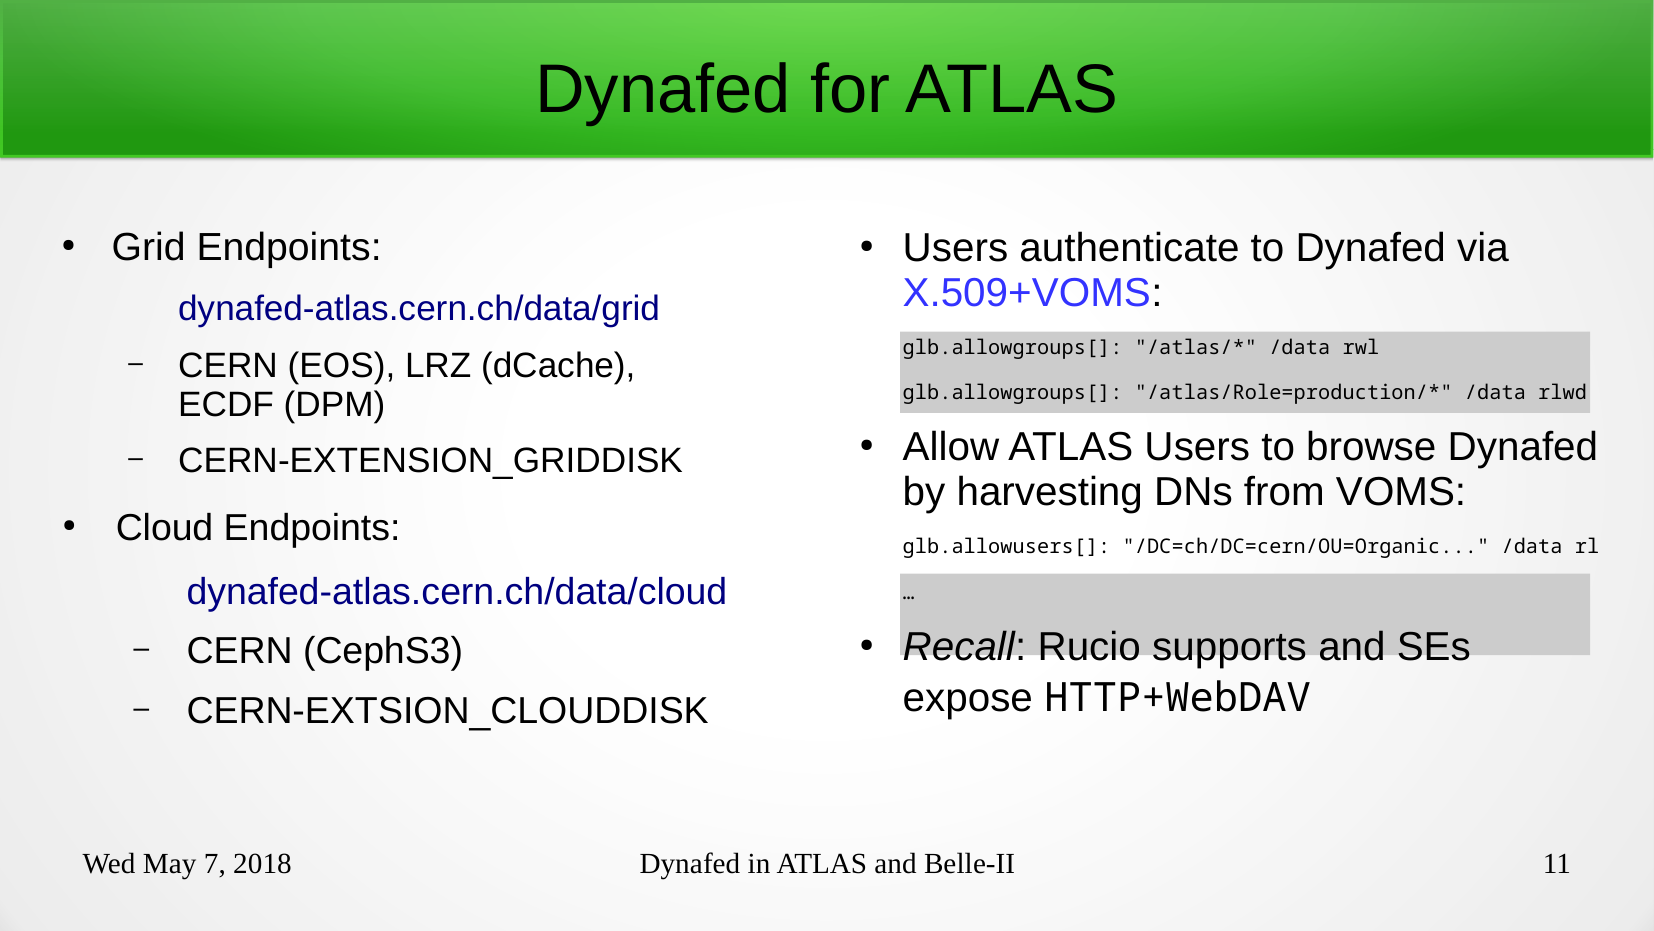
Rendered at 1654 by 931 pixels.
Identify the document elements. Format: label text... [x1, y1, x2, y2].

list Cloud Endpoints: dynafed-atlas.cern.ch/data/cloud CERN (CephS3) CERN-EXTSION_CLOUDDISK [45, 506, 809, 764]
list Users authenticate to Dynafed via X.509+VOMS: glb.allowgroups[]: "/atlas/*" /data rwl glb.allowgroups[]: "/atlas/Role=production/*" /data rlwd Allow ATLAS Users to browse Dynafed by harvesting DNs from VOMS: glb.allowusers[]: "/DC=ch/DC=cern/OU=Organic..." /data rl … Recall: Rucio supports and SEs expose HTTP+WebDAV [845, 224, 1606, 764]
list Grid Endpoints: dynafed-atlas.cern.ch/data/grid CERN (EOS), LRZ (dCache), ECDF (DPM) CERN-EXTENSION_GRIDDISK [45, 224, 809, 482]
title Dynafed for ATLAS [82, 35, 1571, 142]
